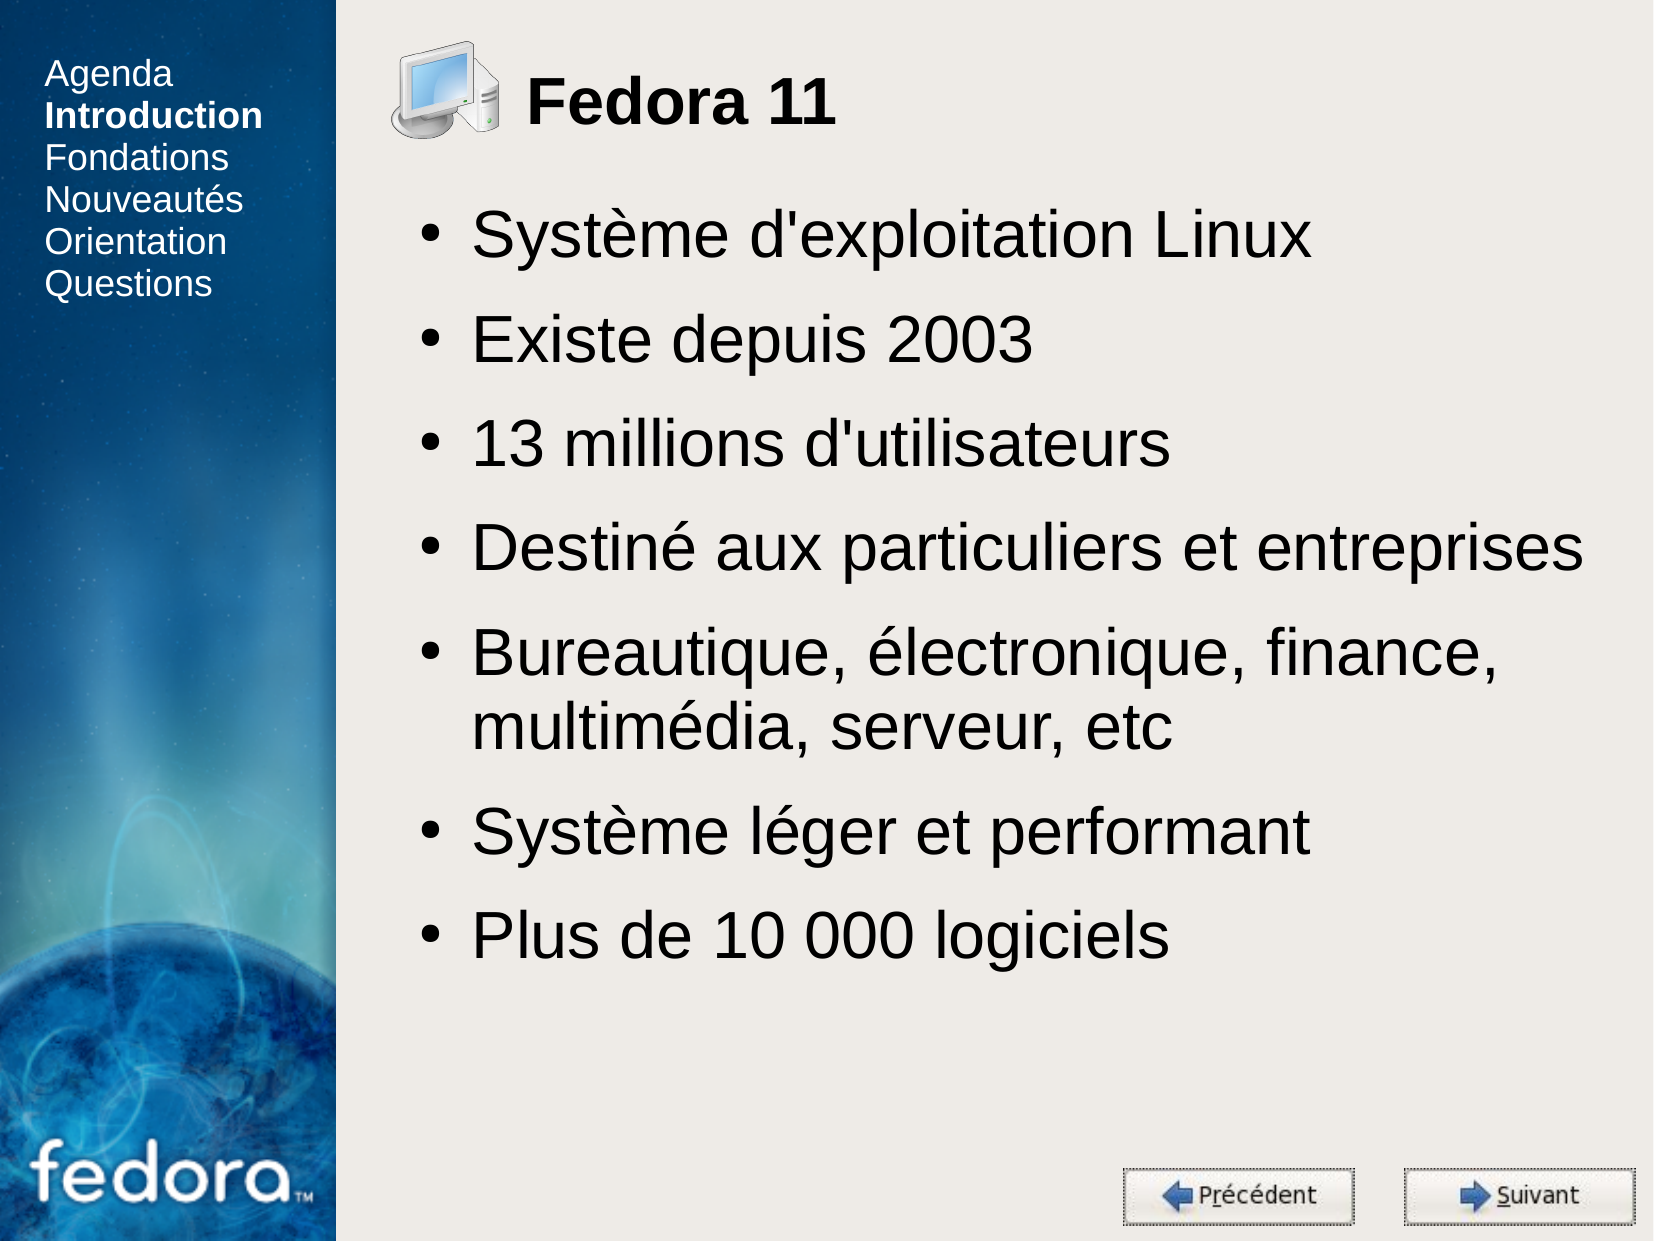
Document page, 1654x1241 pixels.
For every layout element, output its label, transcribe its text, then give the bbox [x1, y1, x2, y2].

list Système d'exploitation Linux Existe depuis 2003 13 millions d'utilisateurs Destiné aux particuliers et entreprises Bureautique, électronique, finance, multimédia, serveur, etc Système léger et performant Plus de 10 000 logiciels [400, 197, 1617, 1002]
text_box Fedora 11 [511, 56, 1316, 147]
text_box Agenda Introduction Fondations Nouveautés Orientation Questions [29, 45, 327, 313]
picture [0, 0, 1654, 1241]
